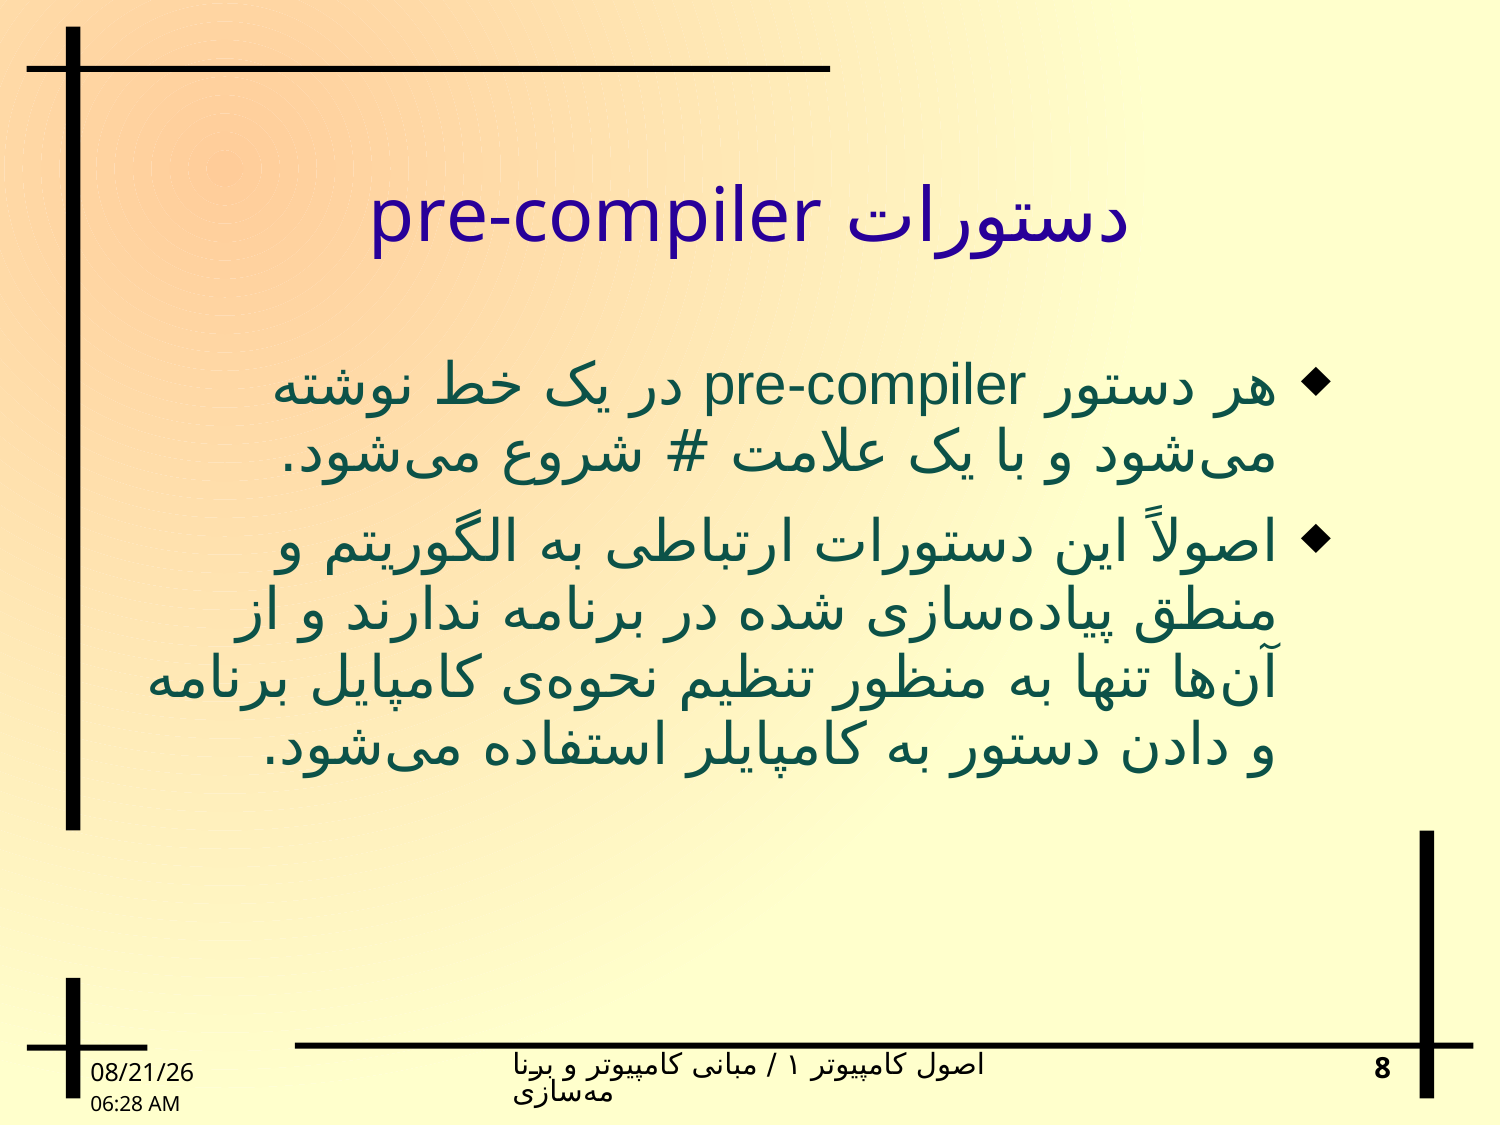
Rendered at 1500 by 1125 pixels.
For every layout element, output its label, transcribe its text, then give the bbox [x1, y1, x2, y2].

list هر دستور pre-compiler در یک خط نوشته می‌شود و با یک علامت # شروع می‌شود. اصولاً این دستورات ارتباطی به الگوریتم و منطق پیاده‌سازی شده در برنامه ندارند و از آن‌ها تنها به منظور تنظیم نحوه‌ی کامپایل برنامه و دادن دستور به کامپایلر استفاده می‌شود. [122, 350, 1403, 828]
title دستورات pre-compiler [109, 150, 1391, 274]
